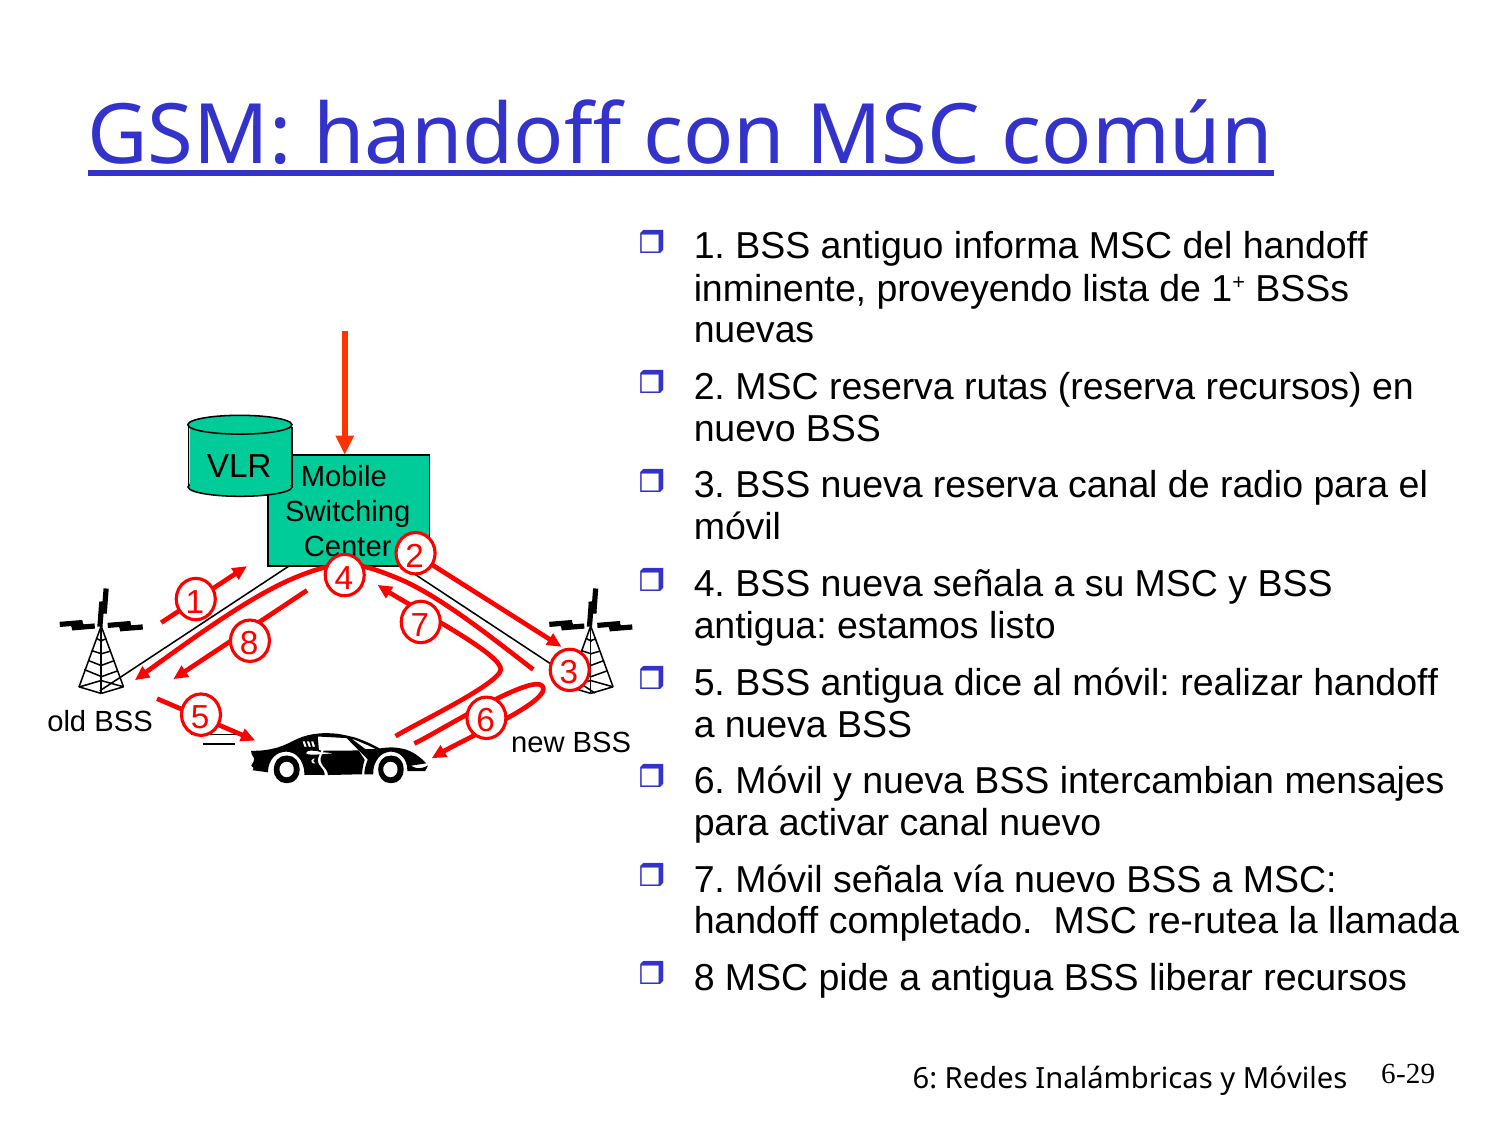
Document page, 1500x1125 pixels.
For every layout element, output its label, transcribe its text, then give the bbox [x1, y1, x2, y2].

list 1. BSS antiguo informa MSC del handoff inminente, proveyendo lista de 1+ BSSs nuevas 2. MSC reserva rutas (reserva recursos) en nuevo BSS 3. BSS nueva reserva canal de radio para el móvil 4. BSS nueva señala a su MSC y BSS antigua: estamos listo 5. BSS antigua dice al móvil: realizar handoff a nueva BSS 6. Móvil y nueva BSS intercambian mensajes para activar canal nuevo 7. Móvil señala vía nuevo BSS a MSC: handoff completado. MSC re-rutea la llamada 8 MSC pide a antigua BSS liberar recursos [637, 224, 1463, 1037]
text_box VLR [192, 436, 287, 492]
title GSM: handoff con MSC común [87, 23, 1363, 239]
text_box 6 [461, 690, 510, 747]
text_box new BSS [496, 715, 637, 766]
text_box 3 [544, 642, 593, 699]
text_box 4 [319, 548, 368, 604]
text_box old BSS [32, 694, 169, 745]
text_box 6 [461, 690, 472, 697]
text_box 1 [170, 572, 219, 628]
text_box Mobile Switching Center [267, 449, 429, 570]
text_box 8 [224, 613, 274, 670]
text_box 7 [395, 594, 444, 651]
text_box 2 [390, 526, 439, 582]
picture [251, 726, 428, 784]
text_box 5 [175, 687, 225, 744]
